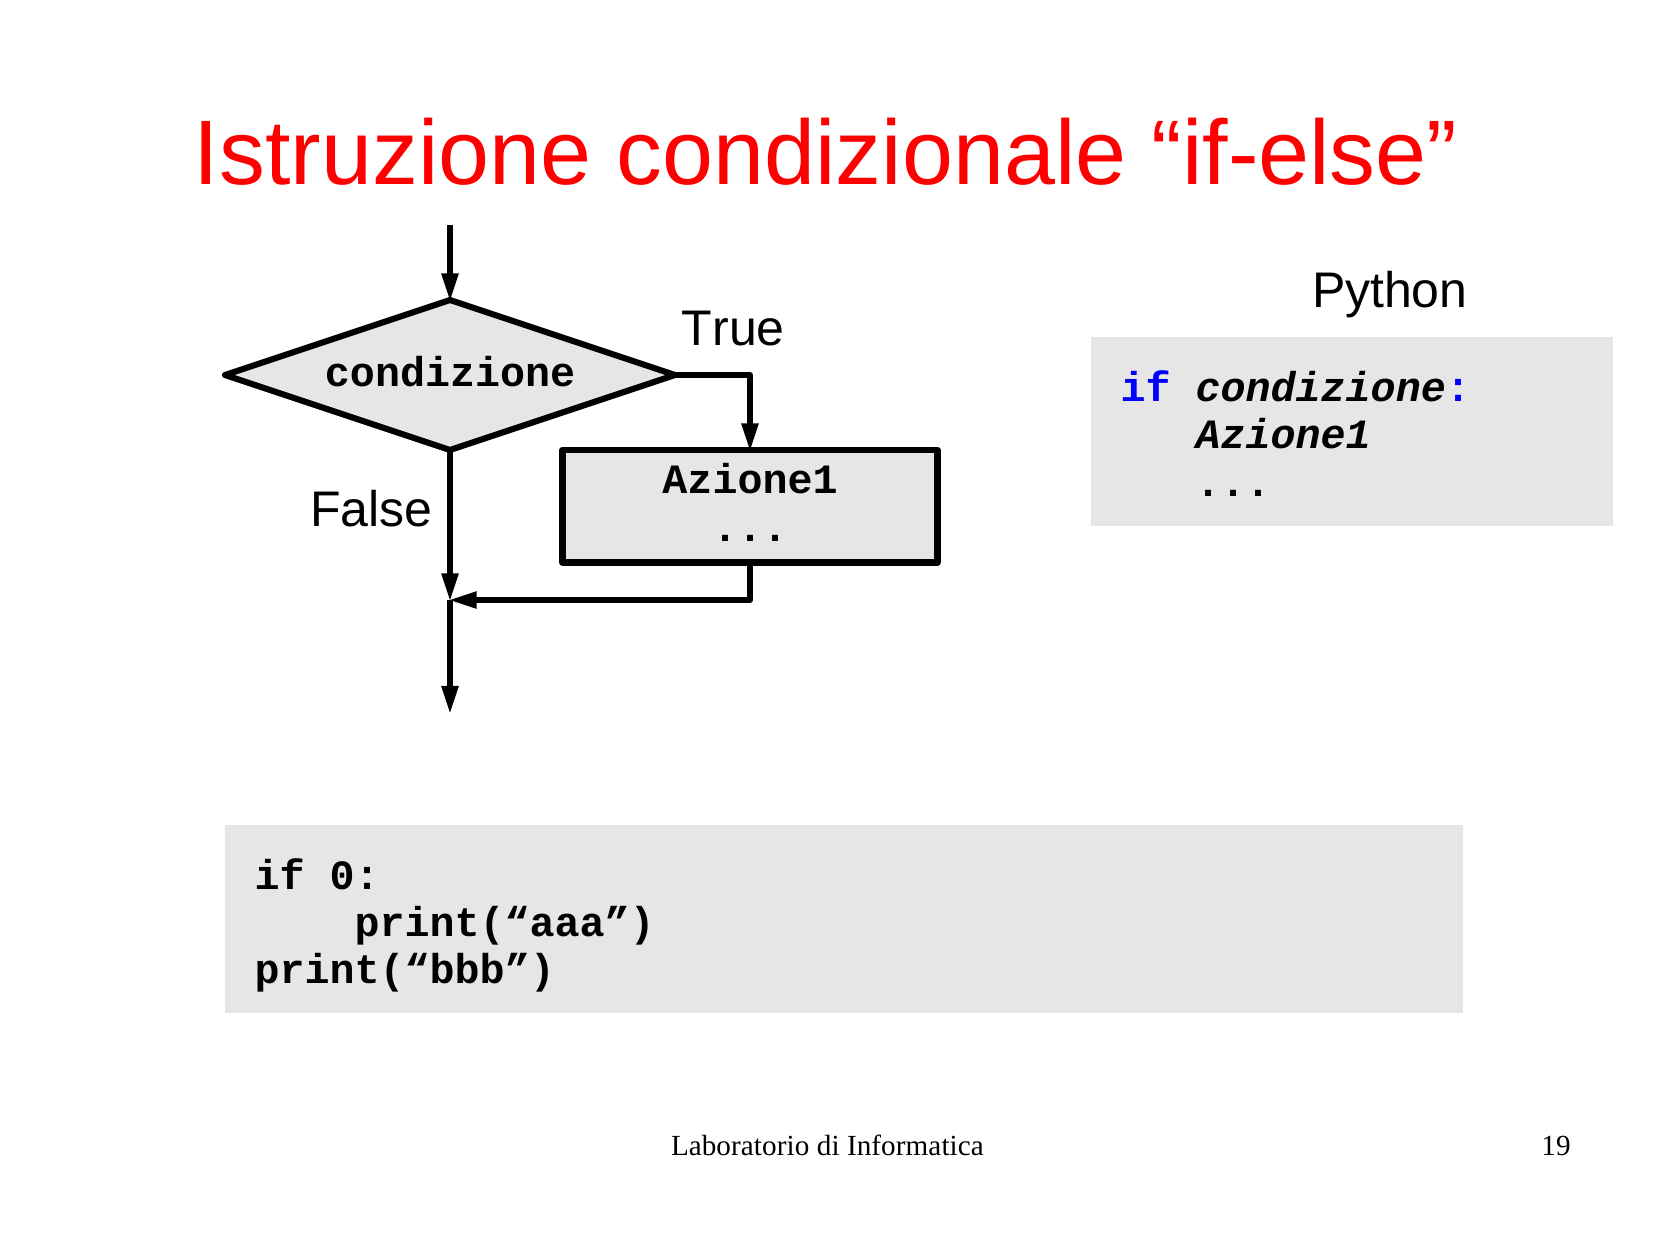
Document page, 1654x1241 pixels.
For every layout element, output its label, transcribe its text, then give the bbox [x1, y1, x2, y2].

text_box if condizione: Azione1 ... [1091, 337, 1613, 526]
text_box Azione1 ... [562, 450, 938, 563]
title Istruzione condizionale “if-else” [82, 49, 1571, 257]
text_box if 0: print(“aaa”) print(“bbb”) [225, 825, 1463, 1013]
text_box True [681, 300, 788, 356]
text_box False [310, 481, 433, 537]
text_box condizione [225, 300, 675, 450]
text_box Python [1312, 262, 1468, 319]
